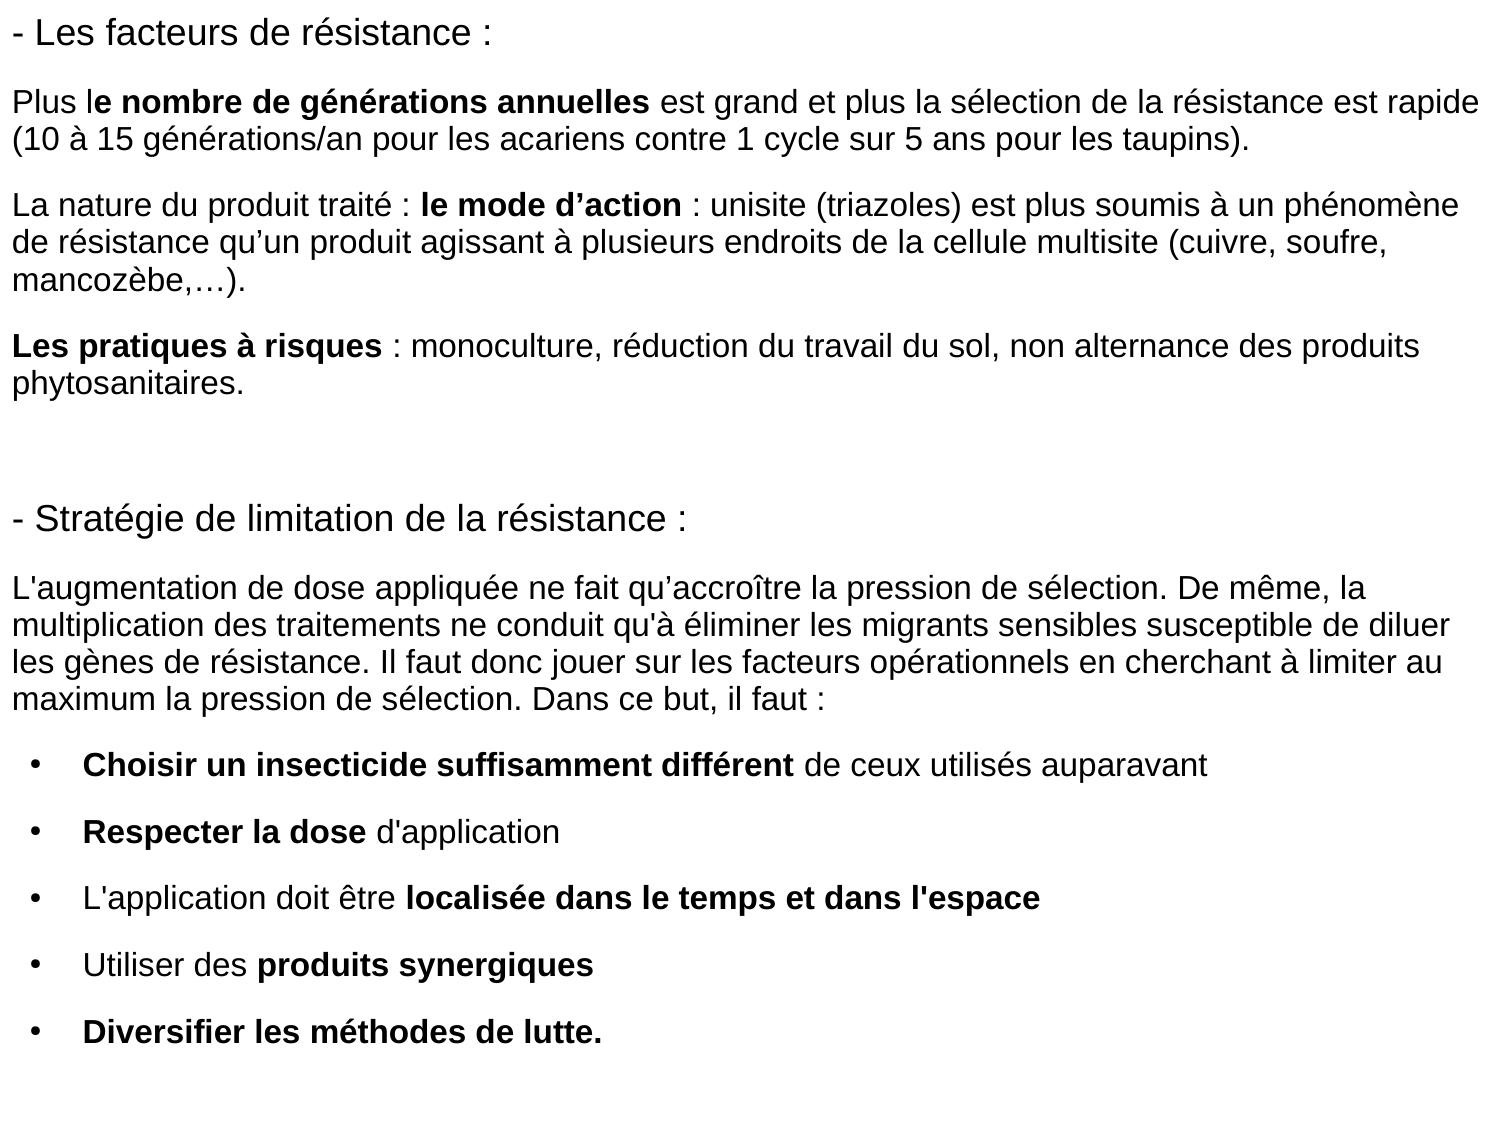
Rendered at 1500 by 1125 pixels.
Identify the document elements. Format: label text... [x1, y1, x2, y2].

list - Les facteurs de résistance : Plus le nombre de générations annuelles est grand et plus la sélection de la résistance est rapide (10 à 15 générations/an pour les acariens contre 1 cycle sur 5 ans pour les taupins). La nature du produit traité : le mode d’action : unisite (triazoles) est plus soumis à un phénomène de résistance qu’un produit agissant à plusieurs endroits de la cellule multisite (cuivre, soufre, mancozèbe,…). Les pratiques à risques : monoculture, réduction du travail du sol, non alternance des produits phytosanitaires. - Stratégie de limitation de la résistance : L'augmentation de dose appliquée ne fait qu’accroître la pression de sélection. De même, la multiplication des traitements ne conduit qu'à éliminer les migrants sensibles susceptible de diluer les gènes de résistance. Il faut donc jouer sur les facteurs opérationnels en cherchant à limiter au maximum la pression de sélection. Dans ce but, il faut : Choisir un insecticide suffisamment différent de ceux utilisés auparavant Respecter la dose d'application L'application doit être localisée dans le temps et dans l'espace Utiliser des produits synergiques Diversifier les méthodes de lutte. [11, 11, 1489, 1087]
